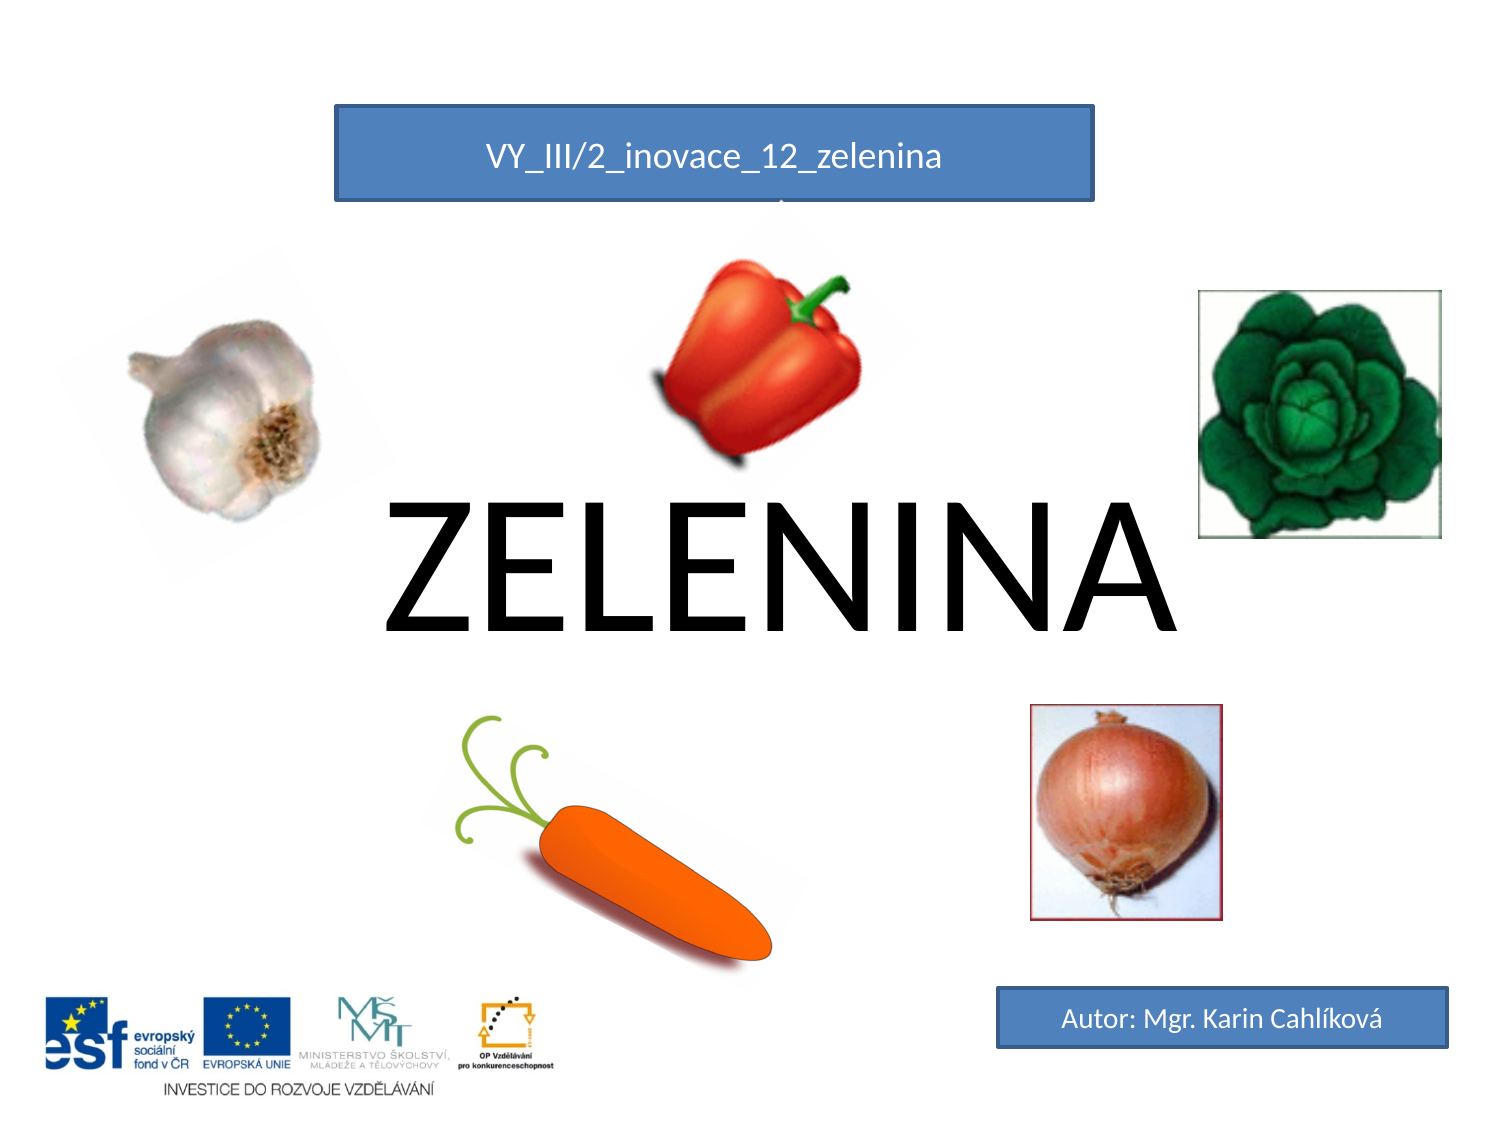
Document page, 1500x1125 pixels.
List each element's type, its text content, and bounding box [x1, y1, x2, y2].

title ZELENINA [112, 349, 1447, 752]
picture [53, 243, 398, 586]
picture [614, 200, 921, 507]
picture [419, 707, 810, 994]
picture [1198, 290, 1442, 539]
text_box VY_III/2_inovace_12_zelenina [336, 106, 1093, 200]
picture [1030, 704, 1223, 921]
text_box Autor: Mgr. Karin Cahlíková [998, 988, 1447, 1047]
picture [29, 986, 570, 1105]
